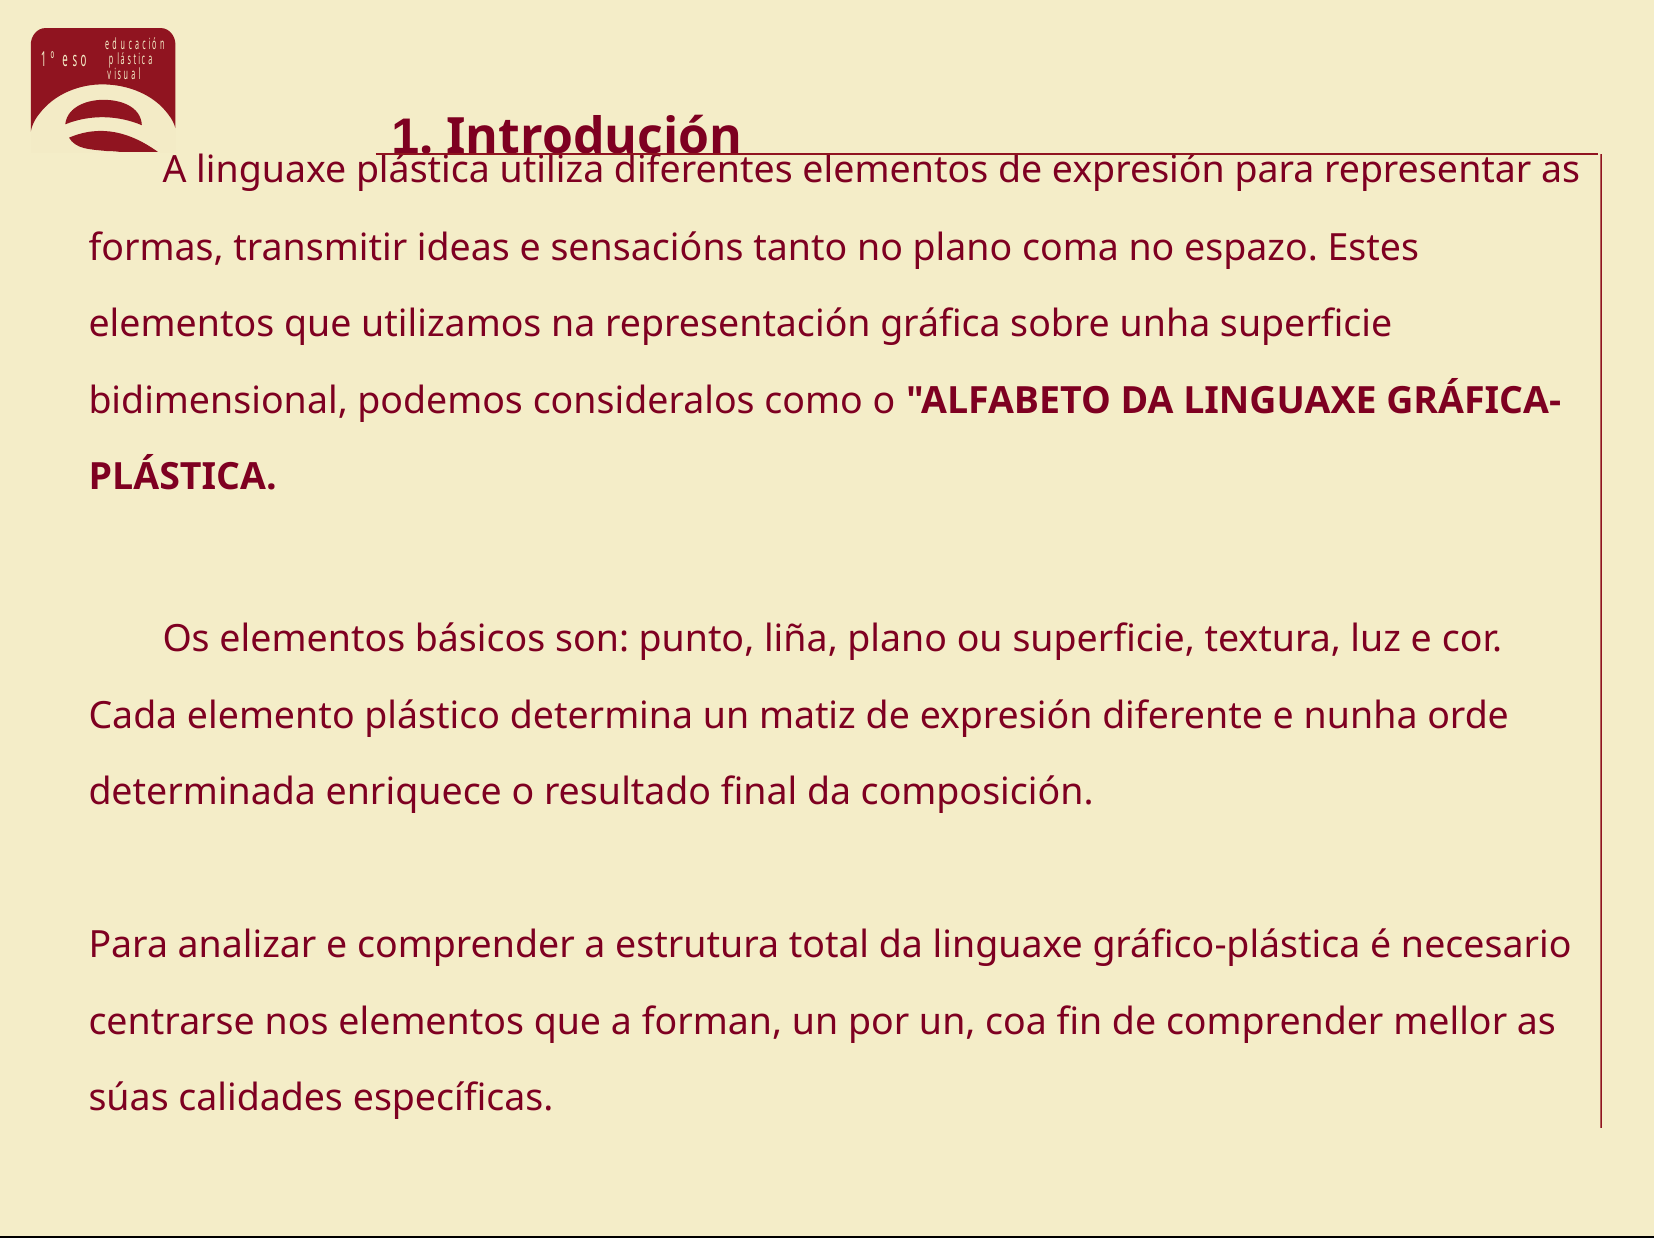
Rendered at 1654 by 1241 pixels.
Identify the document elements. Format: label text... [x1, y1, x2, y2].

subtitle [397, 1092, 409, 1108]
subtitle [241, 1092, 253, 1108]
picture [0, 0, 1654, 1241]
subtitle [264, 1100, 274, 1108]
text_box 1. Introdución [391, 86, 845, 148]
subtitle [201, 1100, 211, 1108]
subtitle [134, 1100, 144, 1108]
subtitle [358, 1092, 368, 1098]
text_box A linguaxe plástica utiliza diferentes elementos de expresión para representar as formas, transmitir ideas e sensacións tanto no plano coma no espazo. Estes elementos que utilizamos na representación gráfica sobre unha superficie bidimensional, podemos consideralos como o "ALFABETO DA LINGUAXE GRÁFICA-PLÁSTICA. Os elementos básicos son: punto, liña, plano ou superficie, textura, luz e cor. Cada elemento plástico determina un matiz de expresión diferente e nunha orde determinada enriquece o resultado final da composición. Para analizar e comprender a estrutura total da linguaxe gráfico-plástica é necesario centrarse nos elementos que a forman, un por un, coa fin de comprender mellor as súas calidades específicas. [88, 179, 1587, 1052]
subtitle [420, 1092, 430, 1098]
subtitle [285, 1092, 297, 1108]
subtitle [309, 1092, 319, 1098]
subtitle [82, 290, 1571, 1109]
subtitle [509, 1100, 519, 1108]
